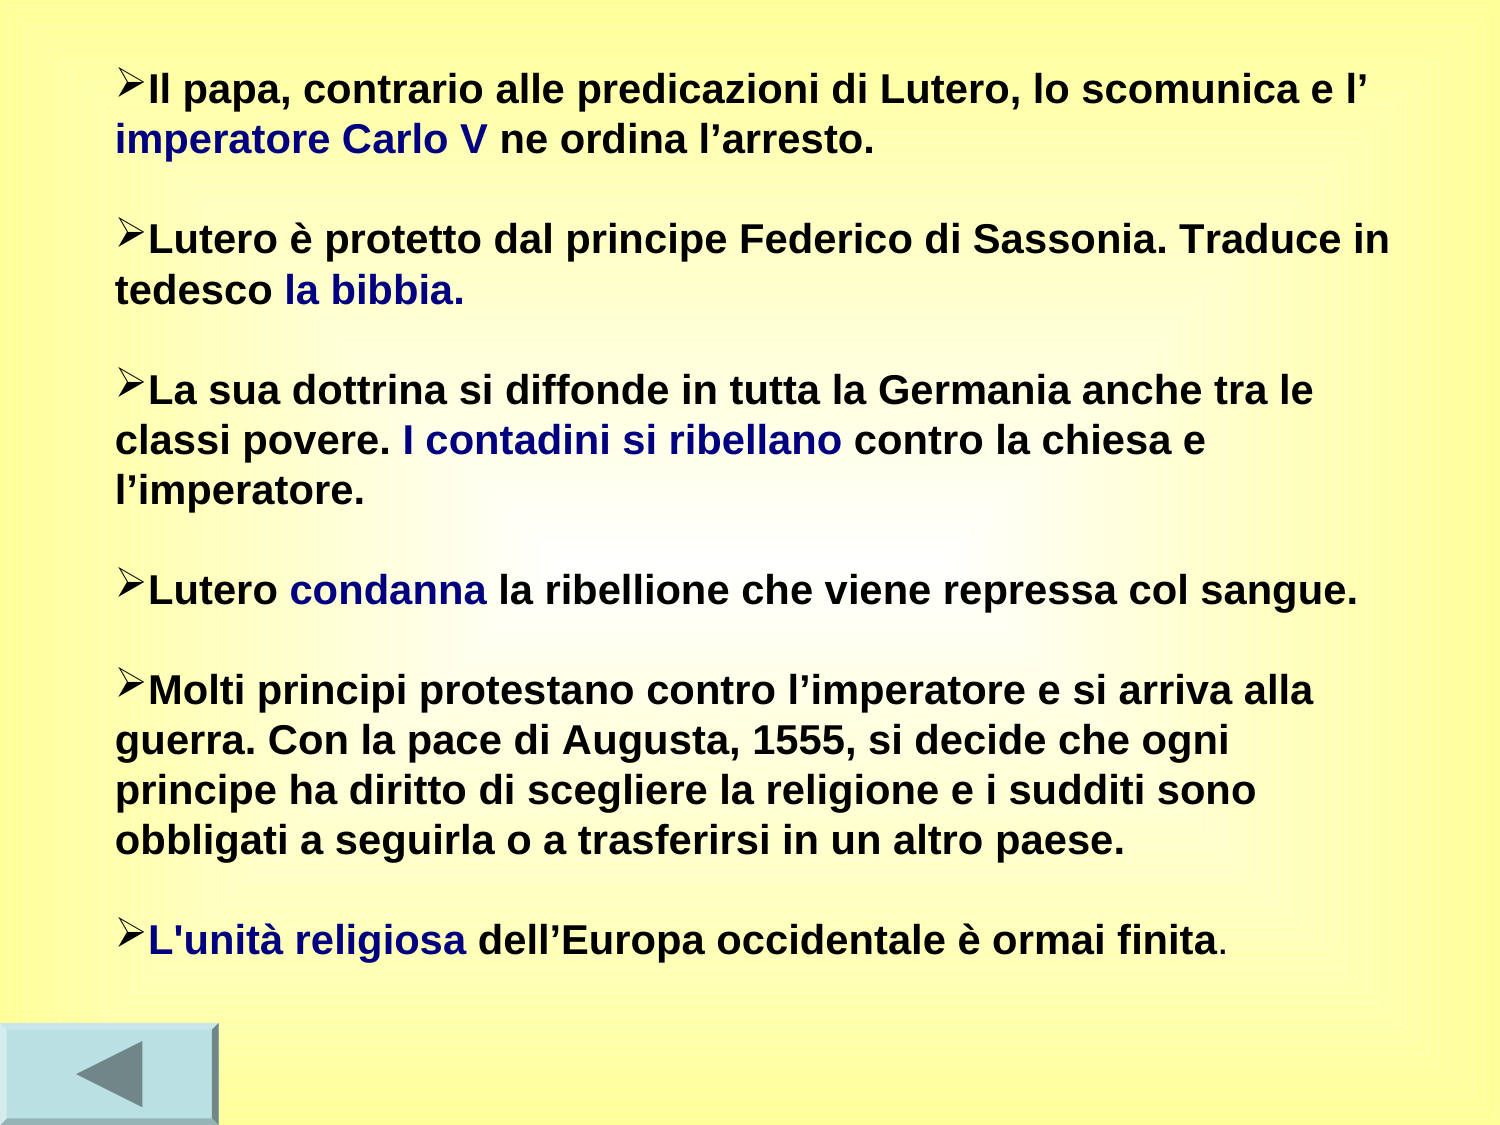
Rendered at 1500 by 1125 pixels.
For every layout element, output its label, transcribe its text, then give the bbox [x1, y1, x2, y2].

text_box [2, 1023, 219, 1125]
text_box Il papa, contrario alle predicazioni di Lutero, lo scomunica e l’imperatore Carlo V ne ordina l’arresto. Lutero è protetto dal principe Federico di Sassonia. Traduce in tedesco la bibbia. La sua dottrina si diffonde in tutta la Germania anche tra le classi povere. I contadini si ribellano contro la chiesa e l’imperatore. Lutero condanna la ribellione che viene repressa col sangue. Molti principi protestano contro l’imperatore e si arriva alla guerra. Con la pace di Augusta, 1555, si decide che ogni principe ha diritto di scegliere la religione e i sudditi sono obbligati a seguirla o a trasferirsi in un altro paese. L'unità religiosa dell’Europa occidentale è ormai finita. [100, 54, 1412, 971]
